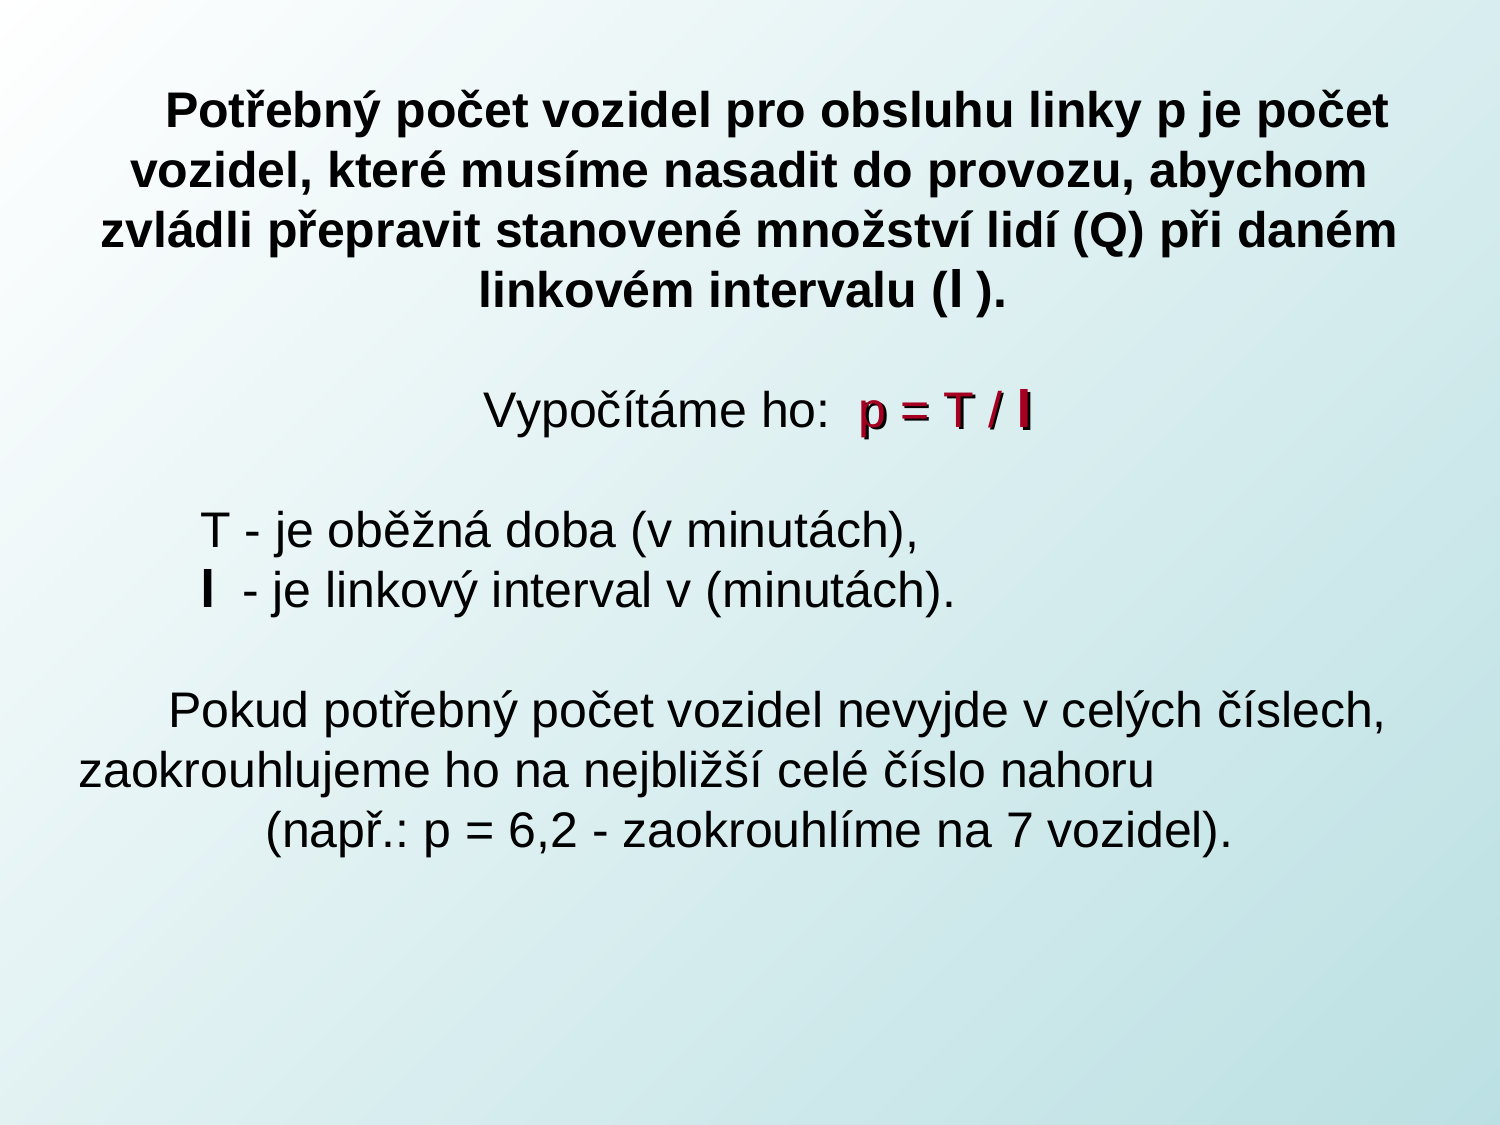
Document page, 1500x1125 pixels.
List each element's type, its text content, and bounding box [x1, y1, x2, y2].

list Potřebný počet vozidel pro obsluhu linky p je počet vozidel, které musíme nasadit do provozu, abychom zvládli přepravit stanovené množství lidí (Q) při daném linkovém intervalu (l ). Vypočítáme ho: p = T / l T - je oběžná doba (v minutách), l - je linkový interval v (minutách). Pokud potřebný počet vozidel nevyjde v celých číslech, zaokrouhlujeme ho na nejbližší celé číslo nahoru (např.: p = 6,2 - zaokrouhlíme na 7 vozidel). [35, 70, 1465, 1079]
